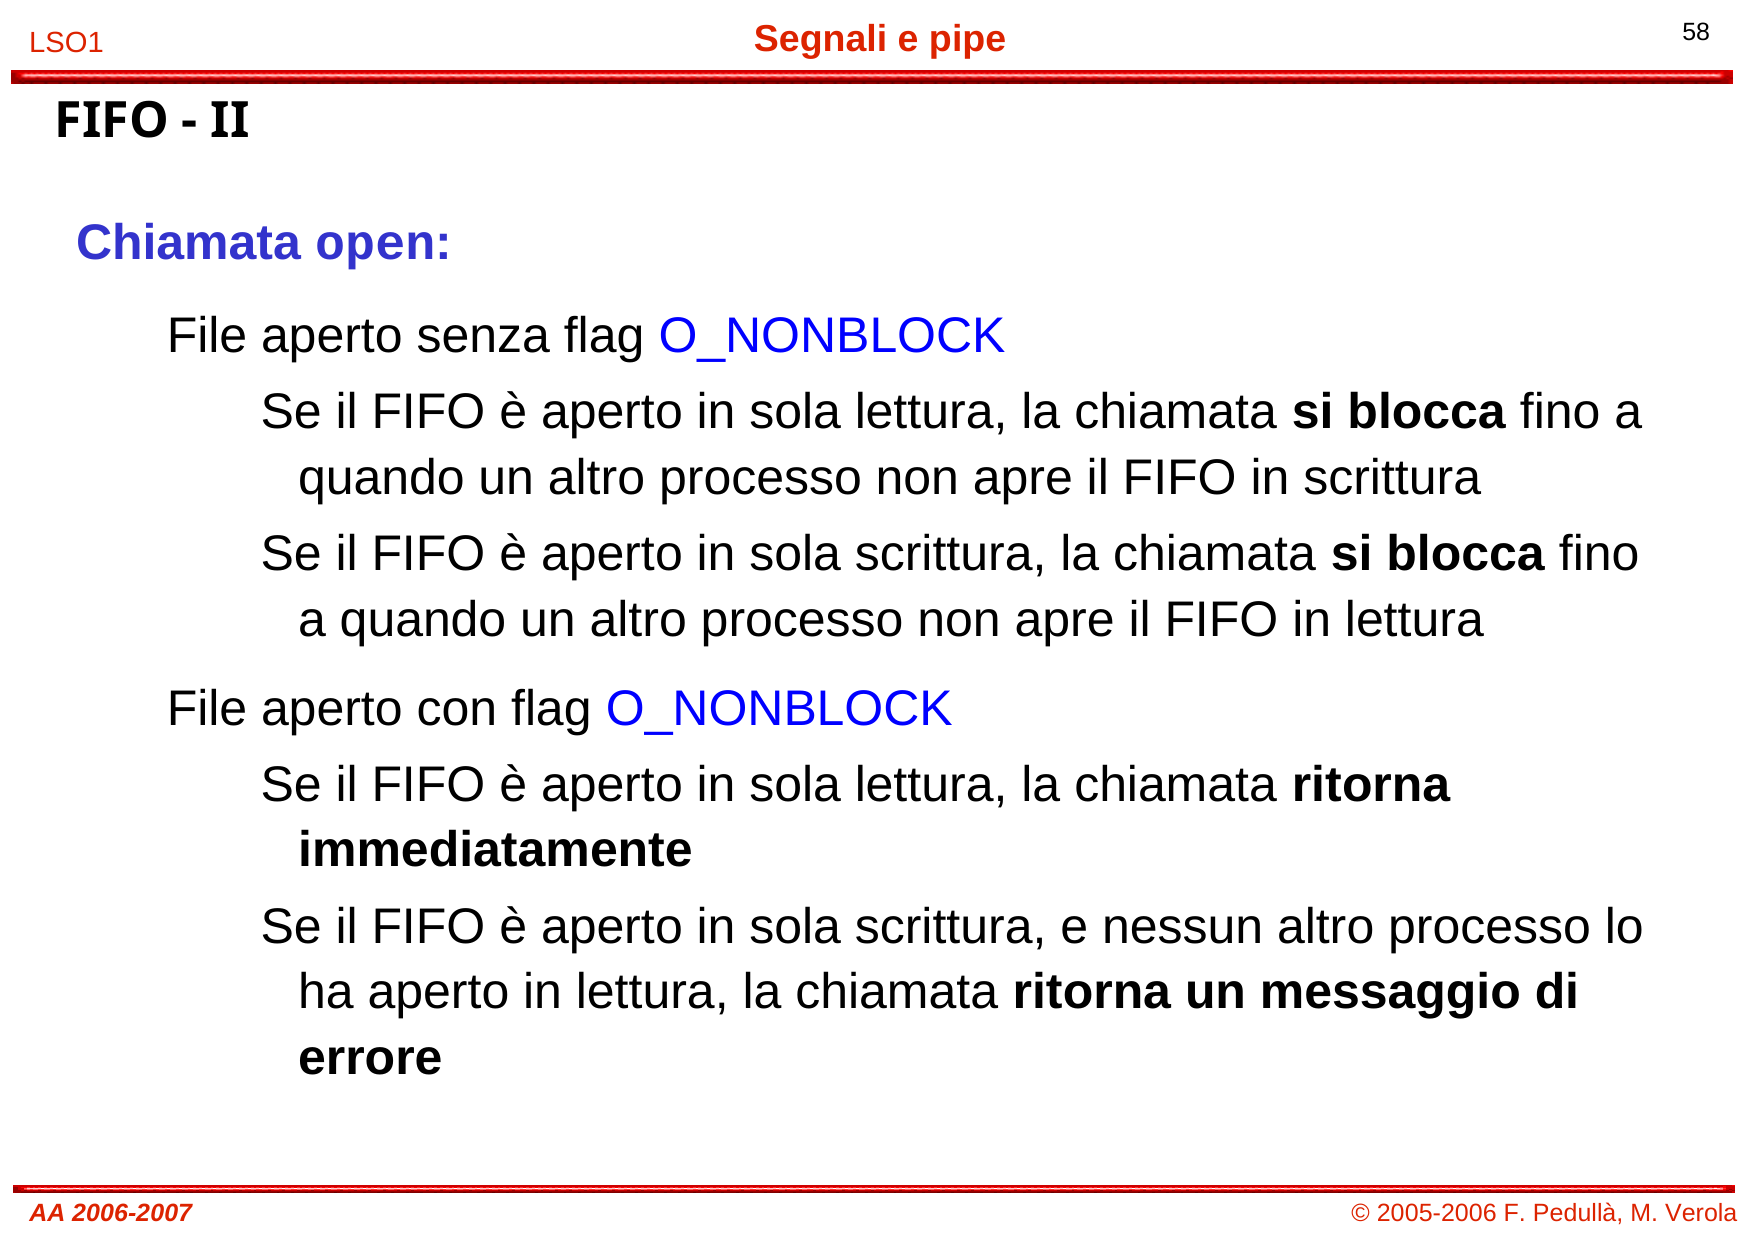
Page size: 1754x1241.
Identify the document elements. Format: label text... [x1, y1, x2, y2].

list Chiamata open: File aperto senza flag O_NONBLOCK Se il FIFO è aperto in sola lettura, la chiamata si blocca fino a quando un altro processo non apre il FIFO in scrittura Se il FIFO è aperto in sola scrittura, la chiamata si blocca fino a quando un altro processo non apre il FIFO in lettura File aperto con flag O_NONBLOCK Se il FIFO è aperto in sola lettura, la chiamata ritorna immediatamente Se il FIFO è aperto in sola scrittura, e nessun altro processo lo ha aperto in lettura, la chiamata ritorna un messaggio di errore [58, 206, 1696, 1241]
title FIFO - II [40, 72, 1714, 168]
picture [13, 1185, 58, 1193]
picture [1696, 1185, 1735, 1193]
picture [11, 70, 1733, 84]
